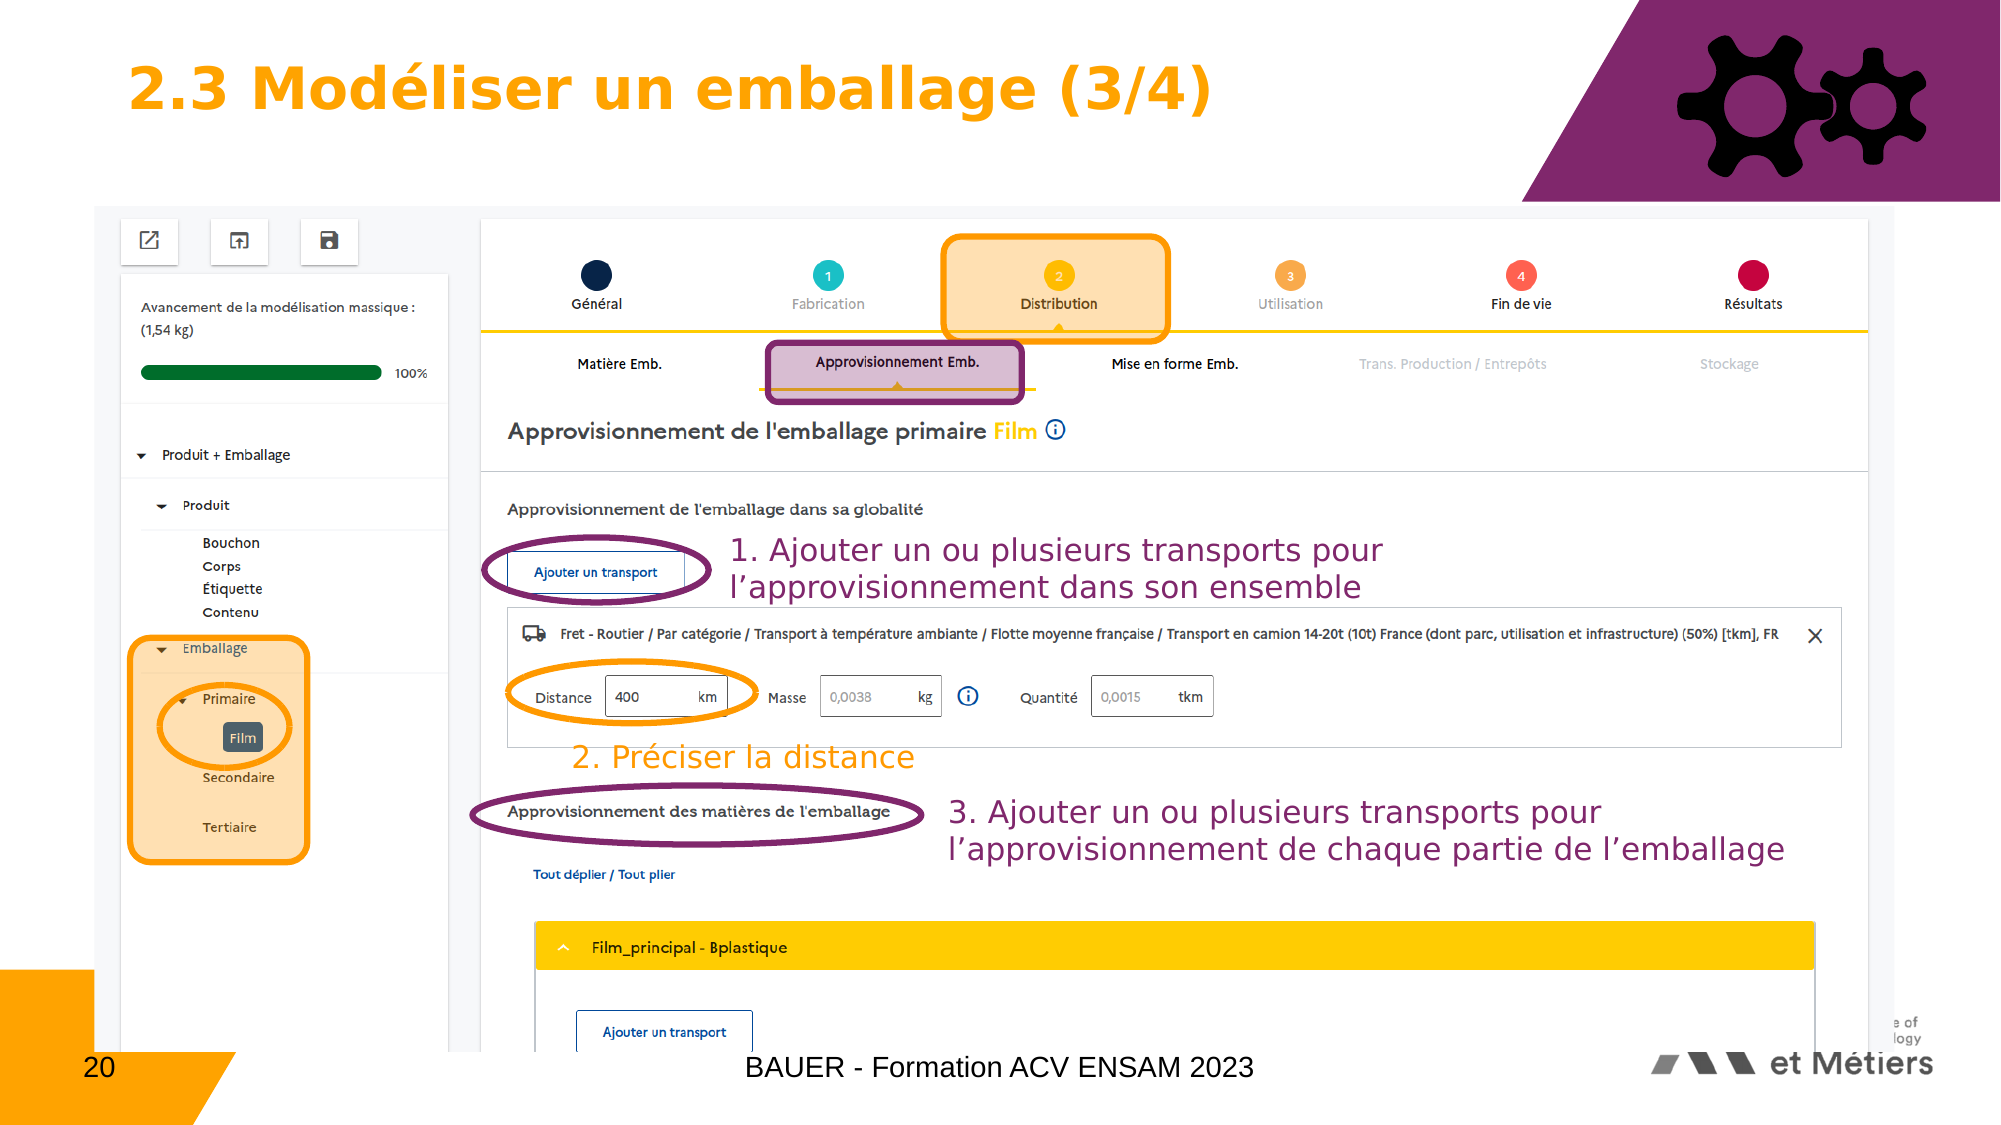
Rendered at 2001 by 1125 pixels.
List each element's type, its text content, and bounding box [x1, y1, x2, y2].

text_box 2. Préciser la distance [556, 732, 1134, 792]
picture [94, 206, 1952, 1093]
picture [1677, 35, 1927, 178]
text_box 1. Ajouter un ou plusieurs transports pour l’approvisionnement dans son ensemble [714, 525, 1560, 613]
text_box [767, 236, 1168, 402]
title 2.3 Modéliser un emballage (3/4) [112, 51, 1512, 166]
text_box [130, 637, 308, 863]
text_box 3. Ajouter un ou plusieurs transports pour l’approvisionnement de chaque partie de l’emballage [933, 787, 1867, 875]
